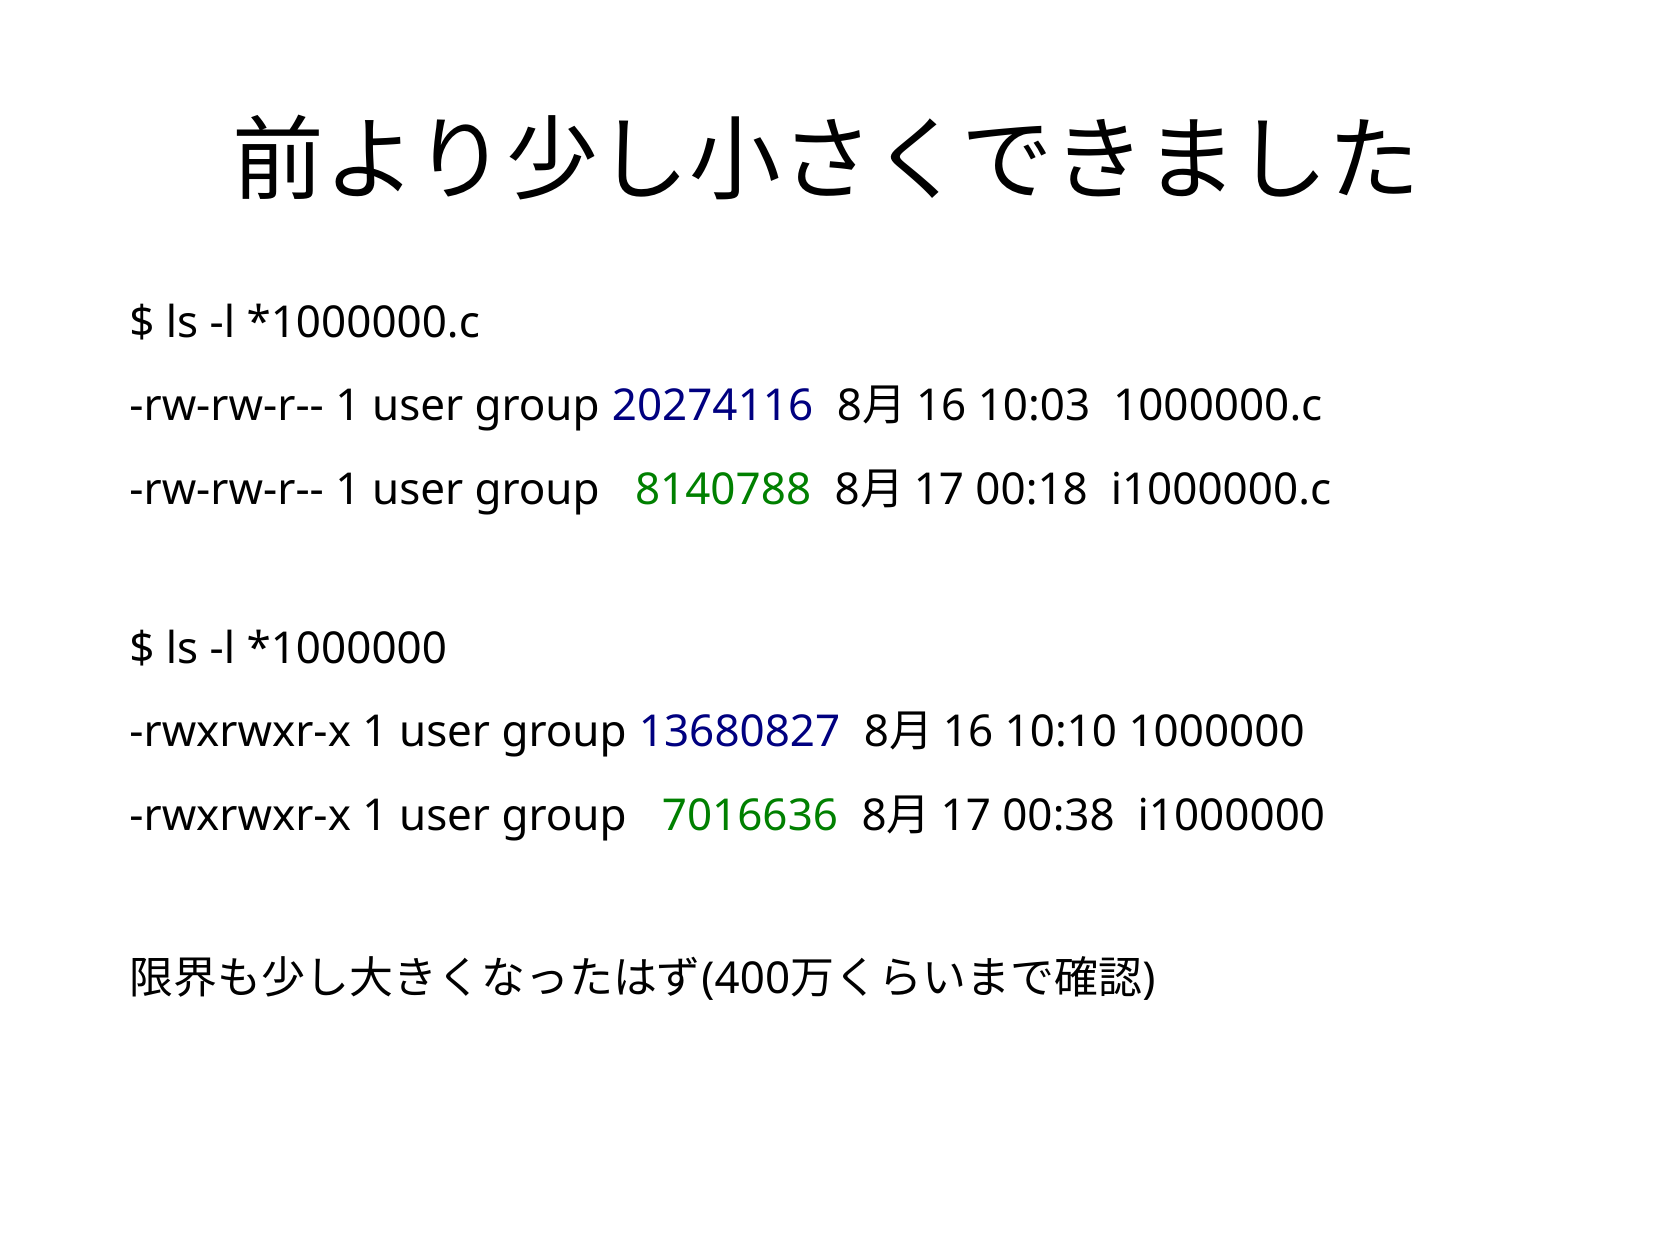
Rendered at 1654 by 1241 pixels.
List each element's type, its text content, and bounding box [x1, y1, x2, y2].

list $ ls -l *1000000.c -rw-rw-r-- 1 user group 20274116 8月 16 10:03 1000000.c -rw-rw-r-- 1 user group 8140788 8月 17 00:18 i1000000.c $ ls -l *1000000 -rwxrwxr-x 1 user group 13680827 8月 16 10:10 1000000 -rwxrwxr-x 1 user group 7016636 8月 17 00:38 i1000000 限界も少し大きくなったはず(400万くらいまで確認) [82, 290, 1538, 1010]
title 前より少し小さくできました [82, 49, 1571, 257]
